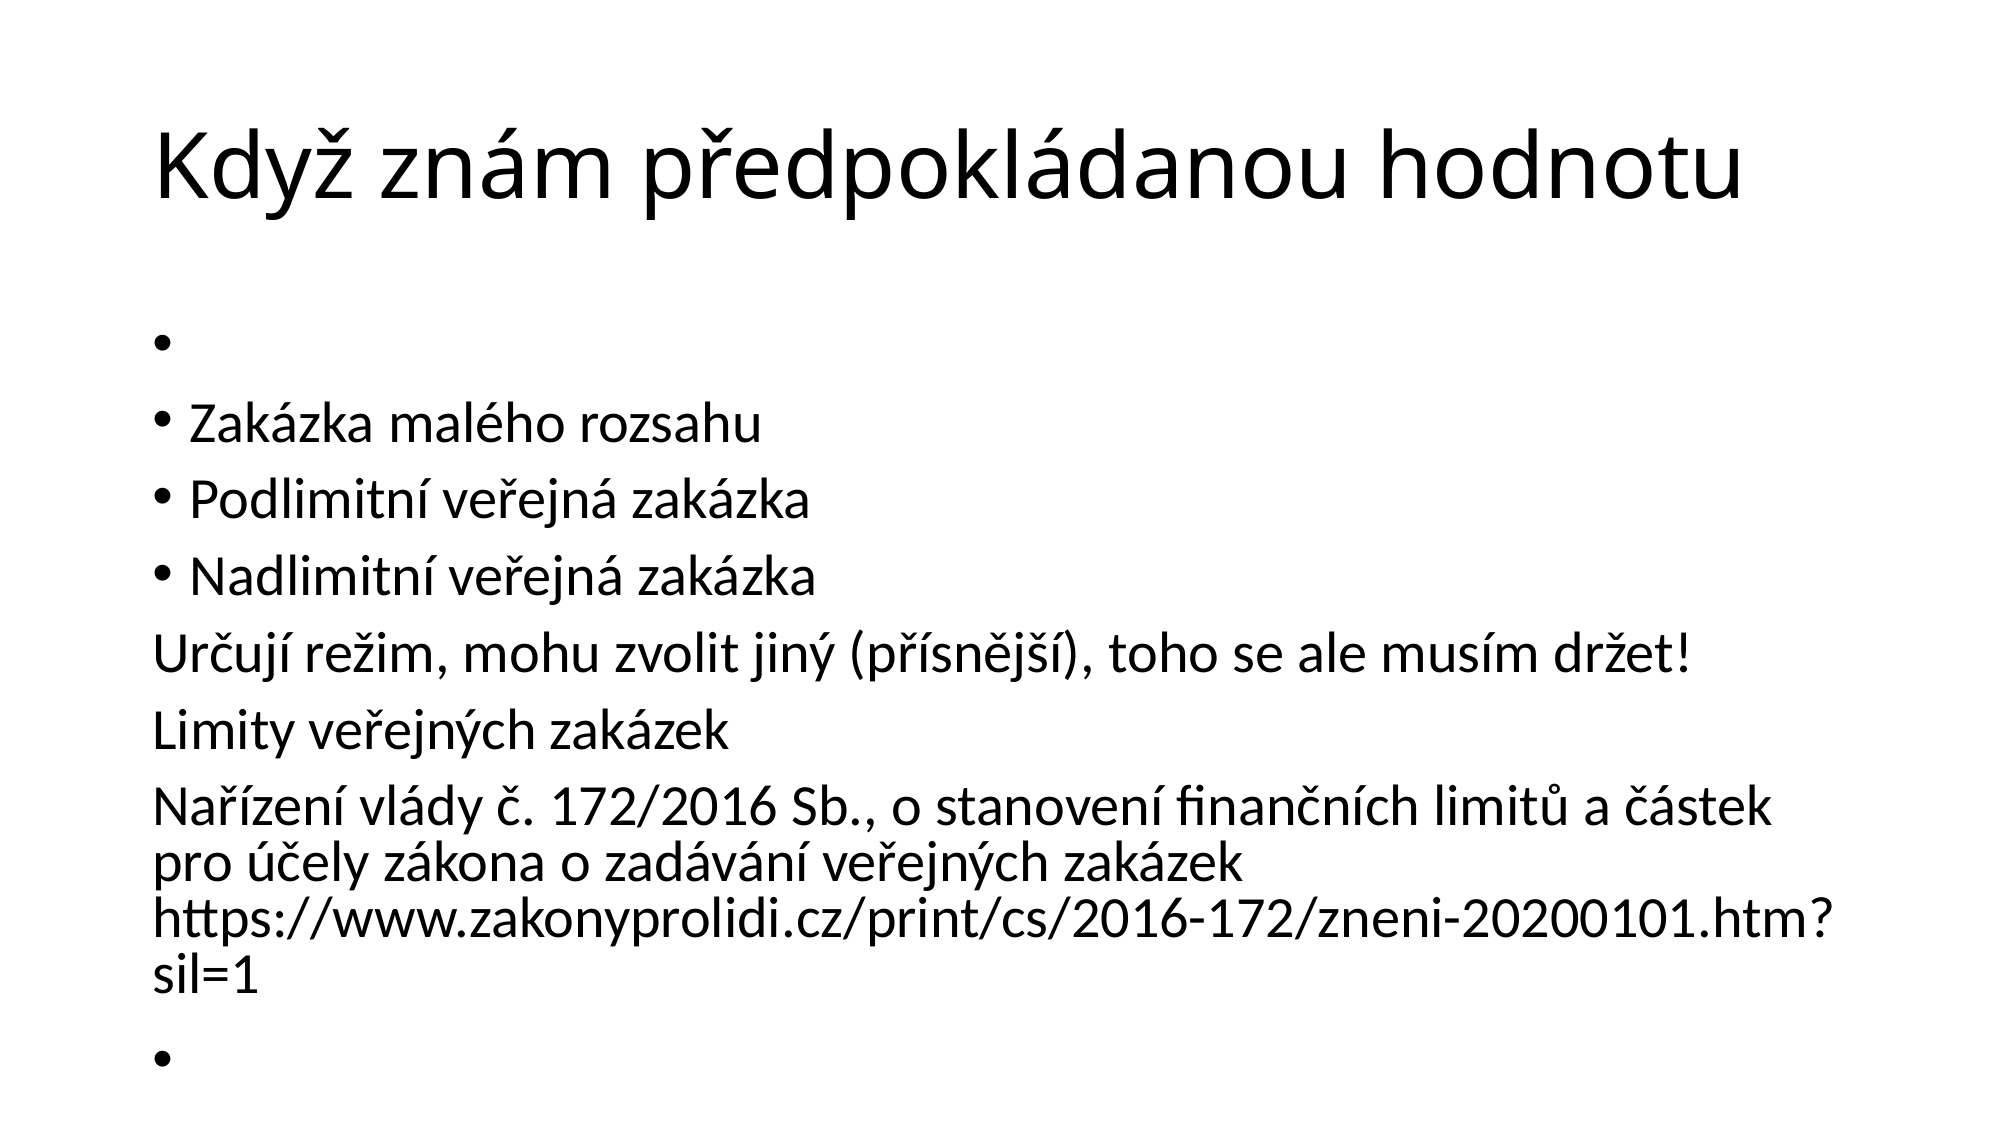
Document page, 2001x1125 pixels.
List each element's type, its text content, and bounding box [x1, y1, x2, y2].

list Zakázka malého rozsahu Podlimitní veřejná zakázka Nadlimitní veřejná zakázka Určují režim, mohu zvolit jiný (přísnější), toho se ale musím držet! Limity veřejných zakázek Nařízení vlády č. 172/2016 Sb., o stanovení finančních limitů a částek pro účely zákona o zadávání veřejných zakázek https://www.zakonyprolidi.cz/print/cs/2016-172/zneni-20200101.htm?sil=1 [137, 299, 1863, 1014]
title Když znám předpokládanou hodnotu [137, 59, 1863, 278]
